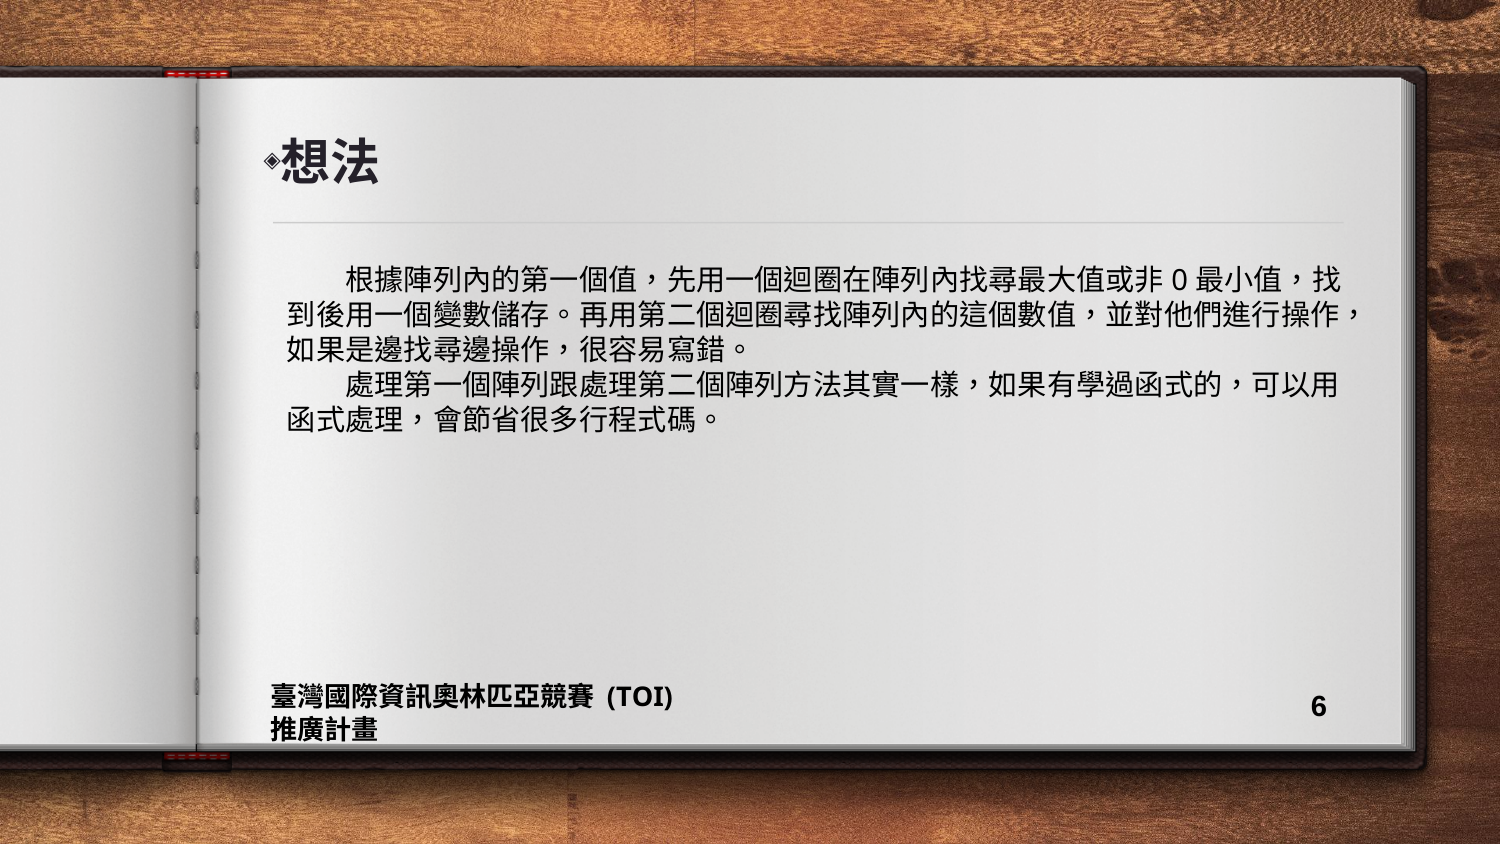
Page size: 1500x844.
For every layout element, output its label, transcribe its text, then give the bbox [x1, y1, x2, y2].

text_box 根據陣列內的第一個值，先用一個迴圈在陣列內找尋最大值或非0最小值，找到後用一個變數儲存。再用第二個迴圈尋找陣列內的這個數值，並對他們進行操作，如果是邊找尋邊操作，很容易寫錯。 處理第一個陣列跟處理第二個陣列方法其實一樣，如果有學過函式的，可以用函式處理，會節省很多行程式碼。 [271, 253, 1369, 446]
text_box 想法 [248, 115, 1190, 205]
text_box 6 [1295, 672, 1386, 737]
